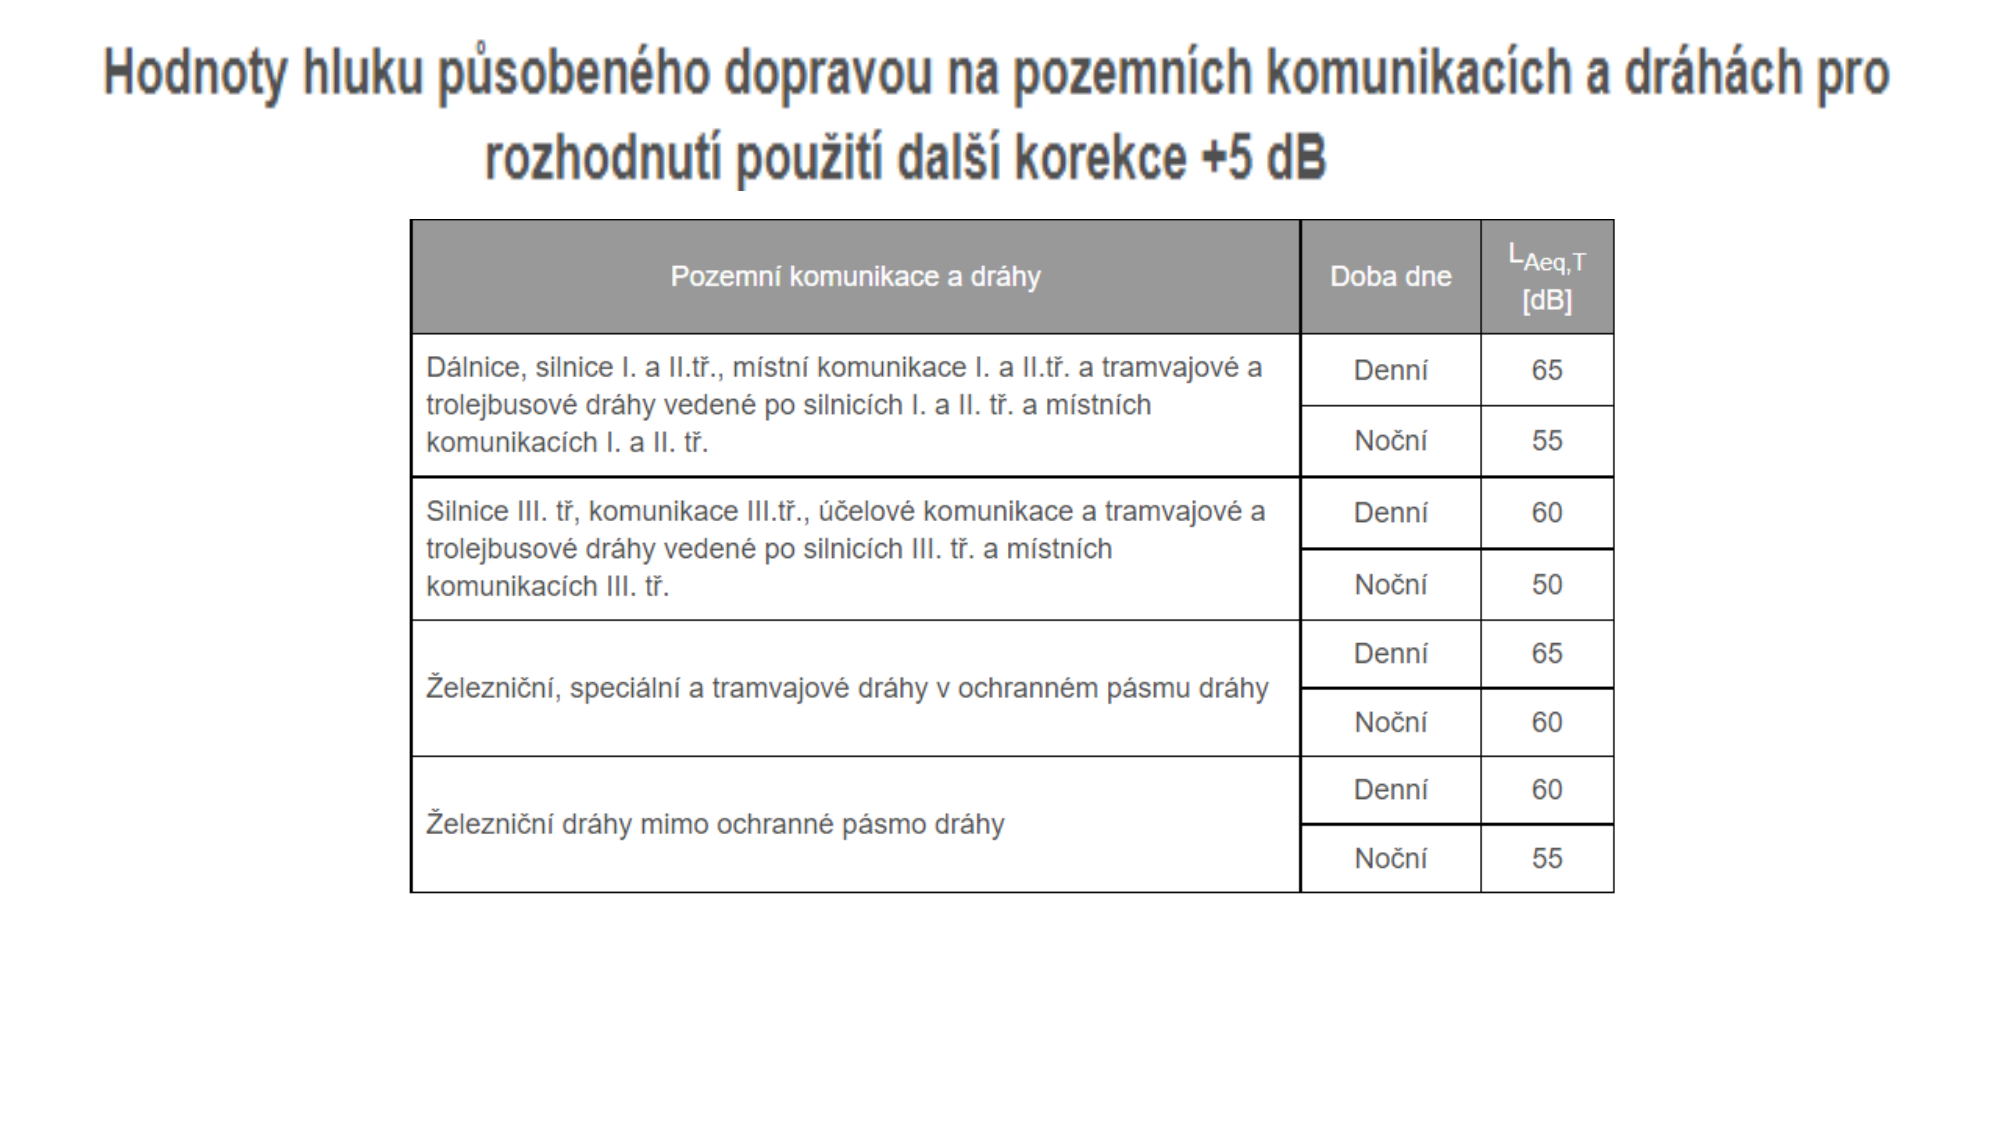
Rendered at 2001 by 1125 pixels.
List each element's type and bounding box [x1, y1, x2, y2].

picture [360, 219, 1640, 906]
picture [92, 38, 1908, 191]
